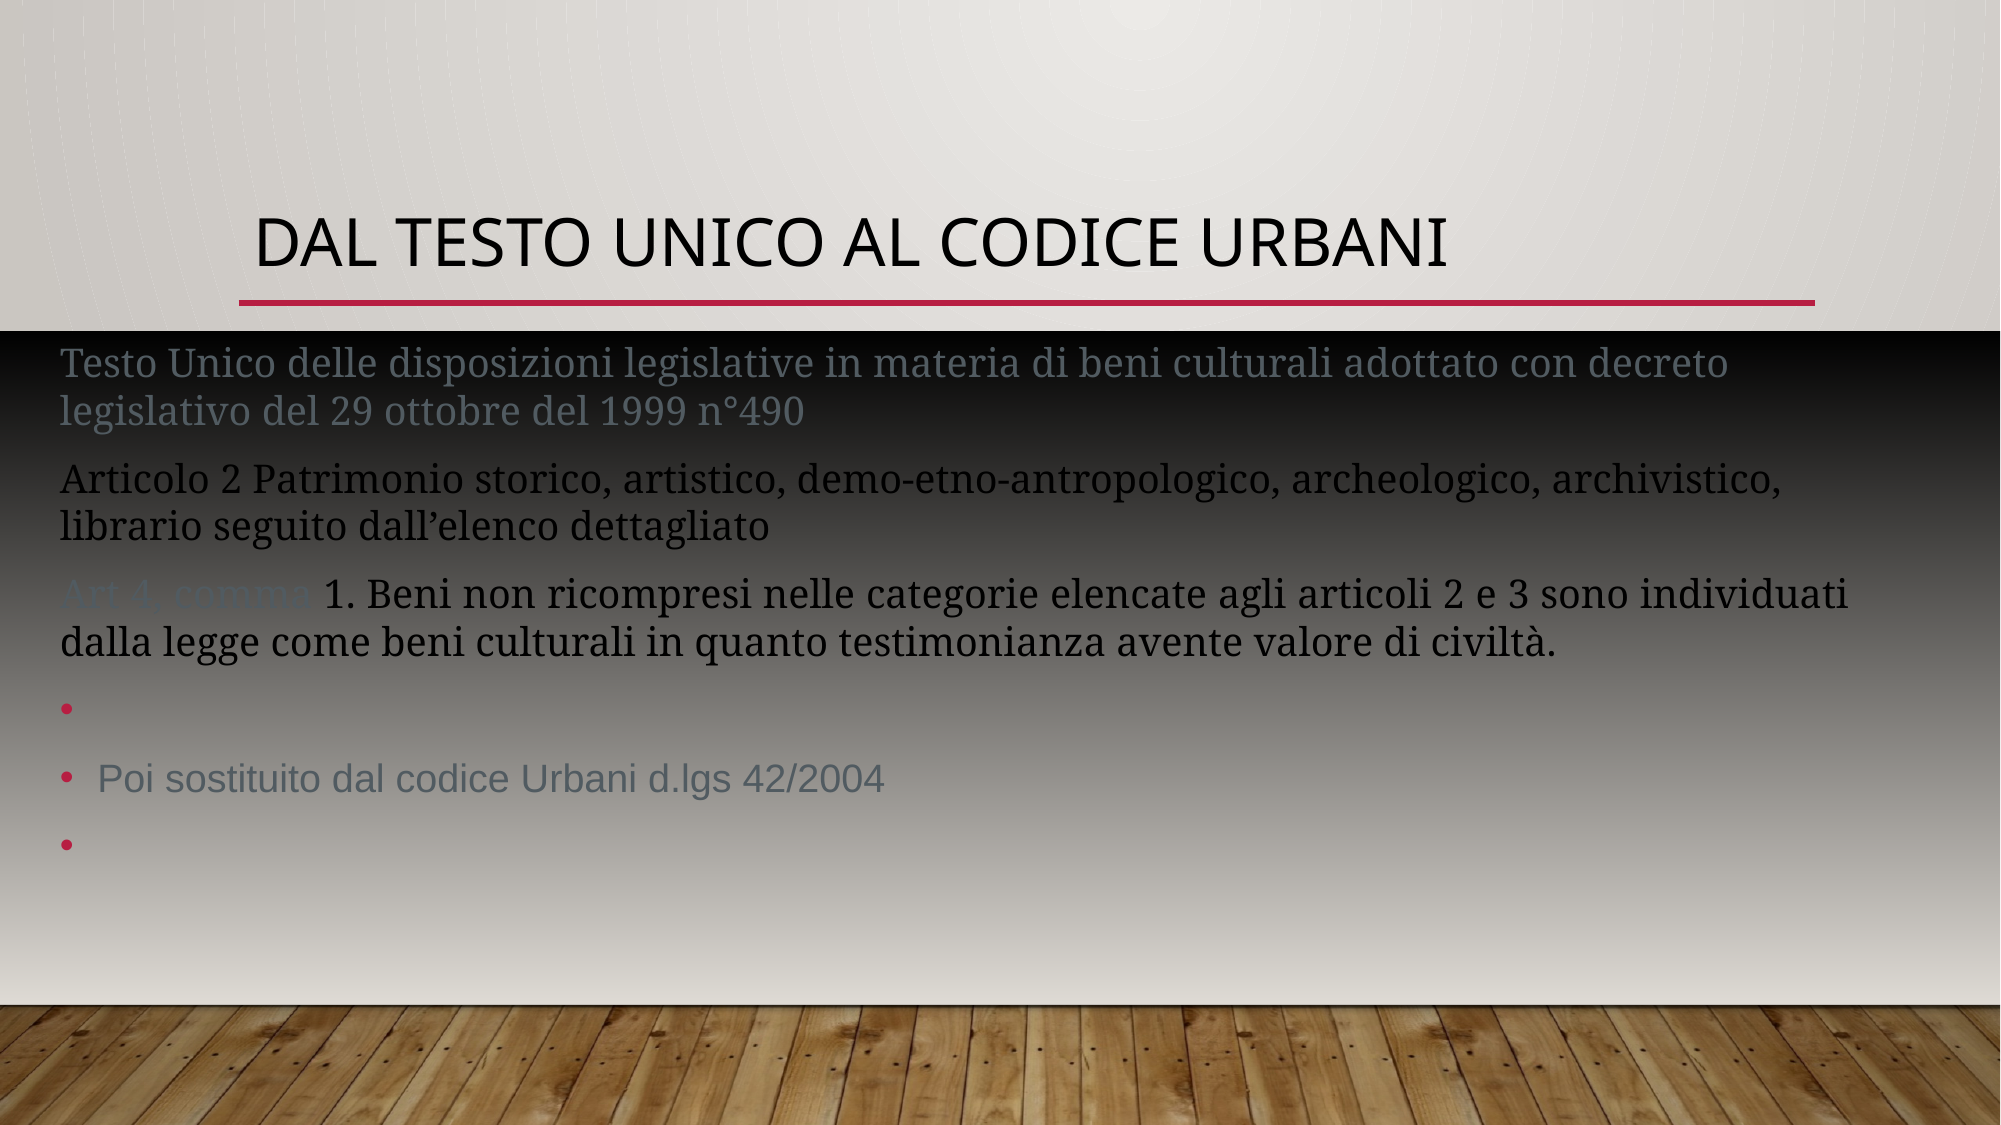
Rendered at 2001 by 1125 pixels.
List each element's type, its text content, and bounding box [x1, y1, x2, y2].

title Dal testo unico al codice urbani [238, 201, 1814, 305]
list Testo Unico delle disposizioni legislative in materia di beni culturali adottato con decreto legislativo del 29 ottobre del 1999 n°490 Articolo 2 Patrimonio storico, artistico, demo-etno-antropologico, archeologico, archivistico, librario seguito dall’elenco dettagliato Art 4, comma 1. Beni non ricompresi nelle categorie elencate agli articoli 2 e 3 sono individuati dalla legge come beni culturali in quanto testimonianza avente valore di civiltà. Poi sostituito dal codice Urbani d.lgs 42/2004 [44, 330, 1927, 897]
